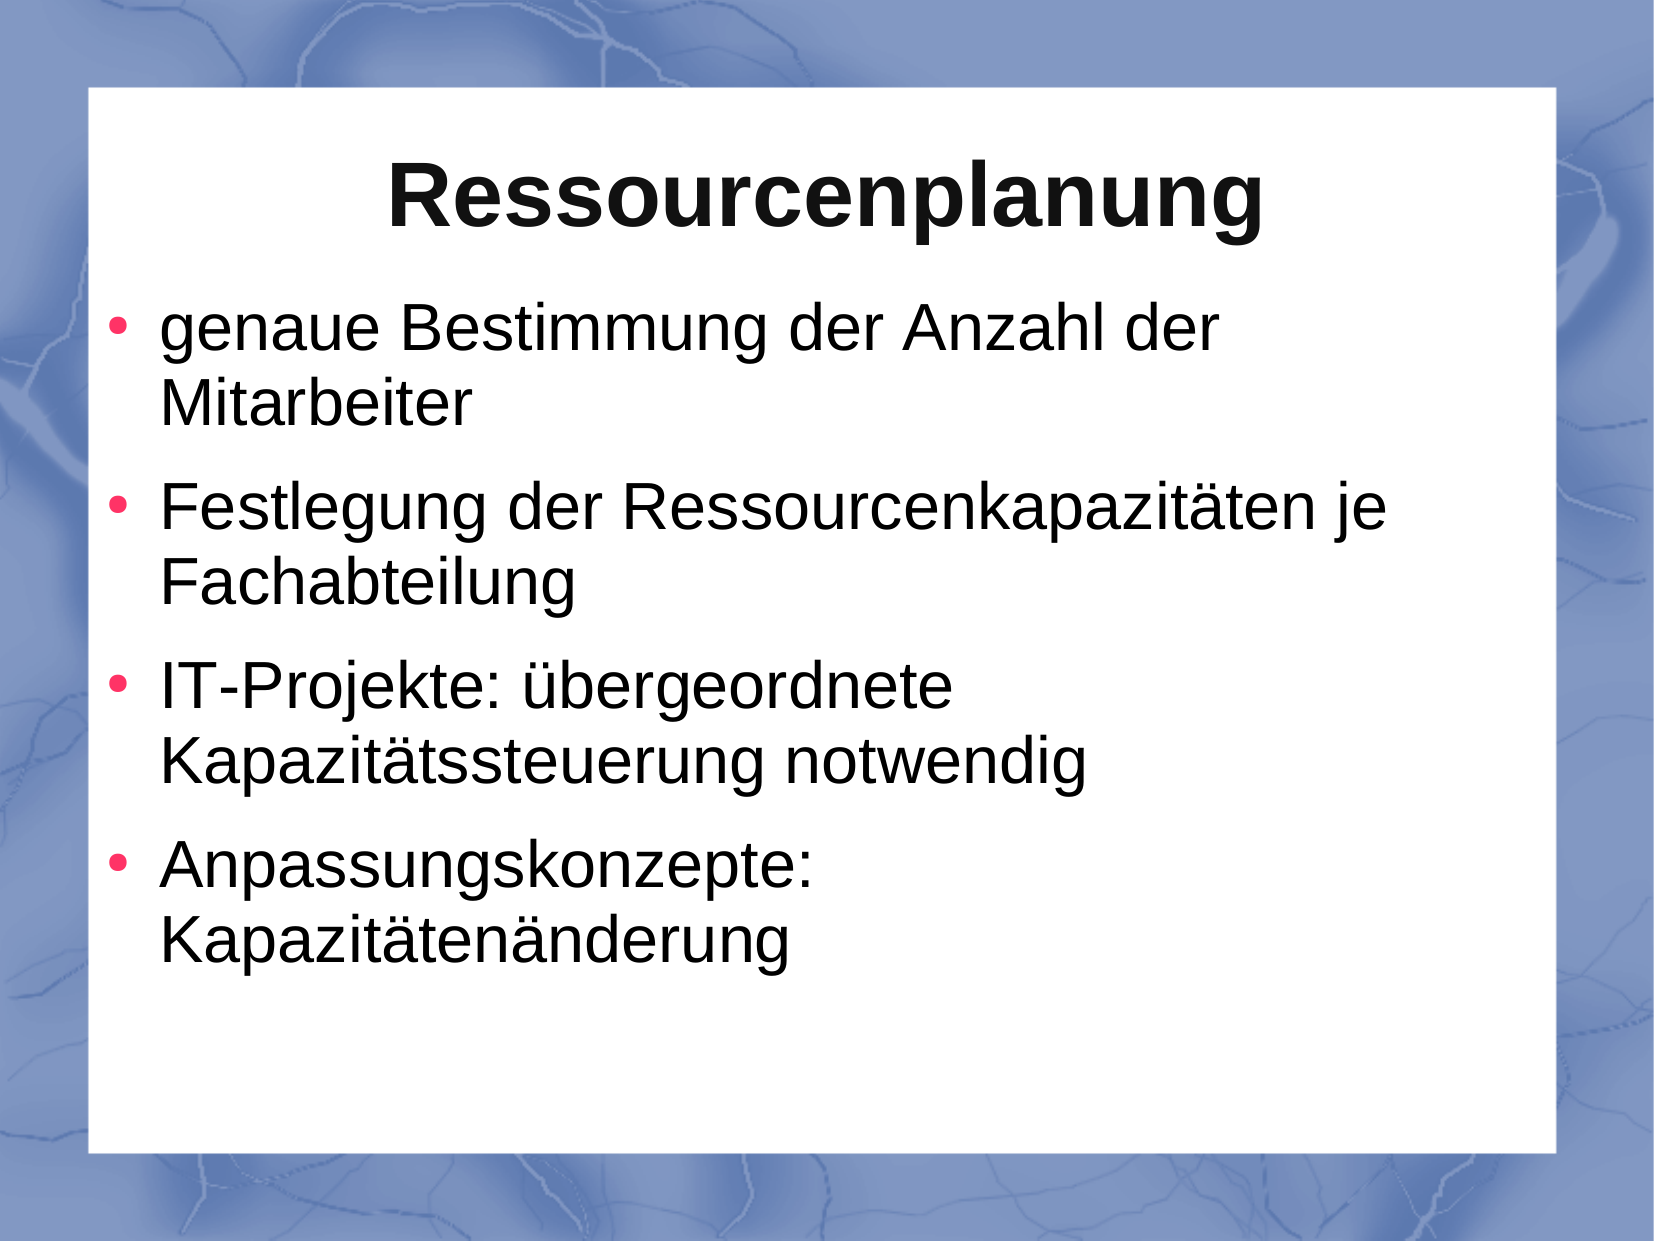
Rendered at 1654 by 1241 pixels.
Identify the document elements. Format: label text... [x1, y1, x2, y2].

list genaue Bestimmung der Anzahl der Mitarbeiter Festlegung der Ressourcenkapazitäten je Fachabteilung IT-Projekte: übergeordnete Kapazitätssteuerung notwendig Anpassungskonzepte: Kapazitätenänderung [88, 290, 1424, 1109]
title Ressourcenplanung [118, 90, 1536, 298]
picture [0, 0, 1654, 1241]
